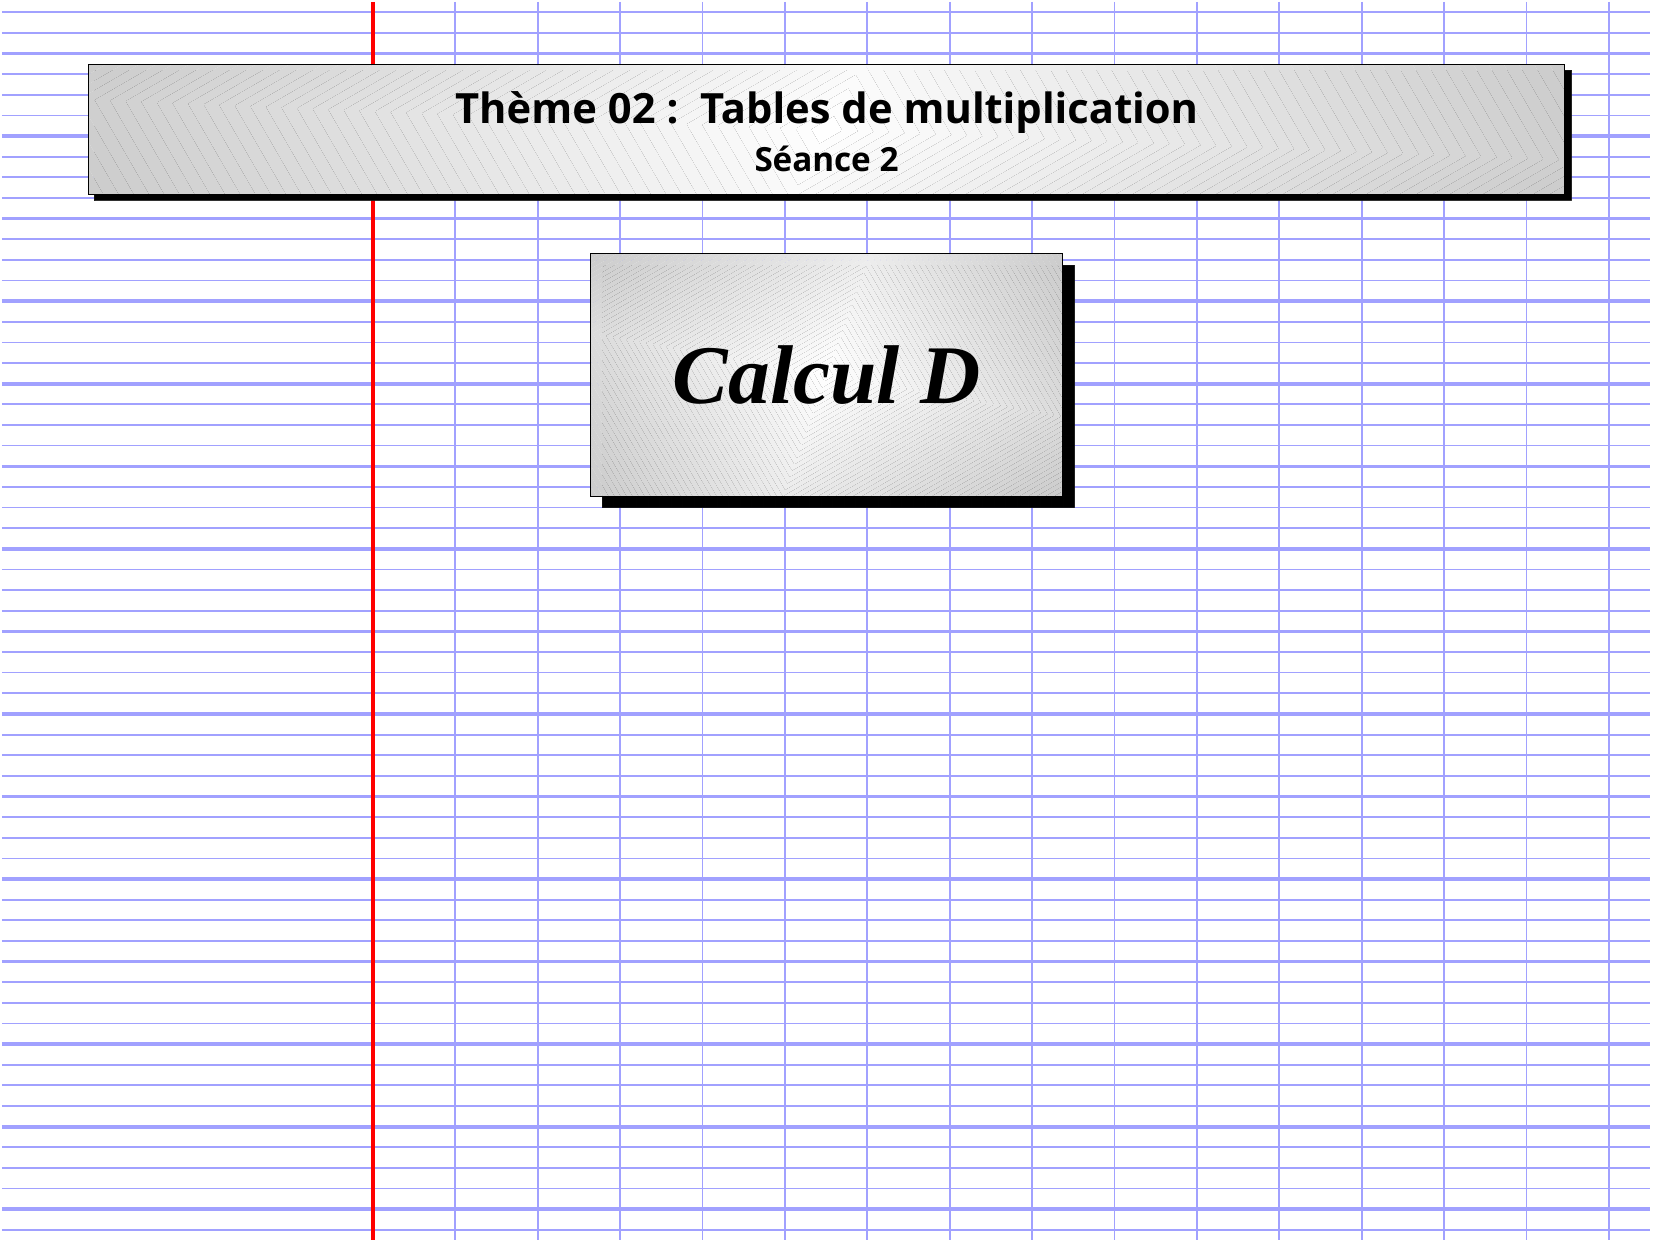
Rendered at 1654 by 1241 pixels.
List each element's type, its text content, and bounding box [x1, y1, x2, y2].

text_box Thème 02 : Tables de multiplication Séance 2 [88, 64, 1565, 195]
text_box Calcul D [590, 253, 1063, 497]
picture [0, 0, 1654, 1241]
